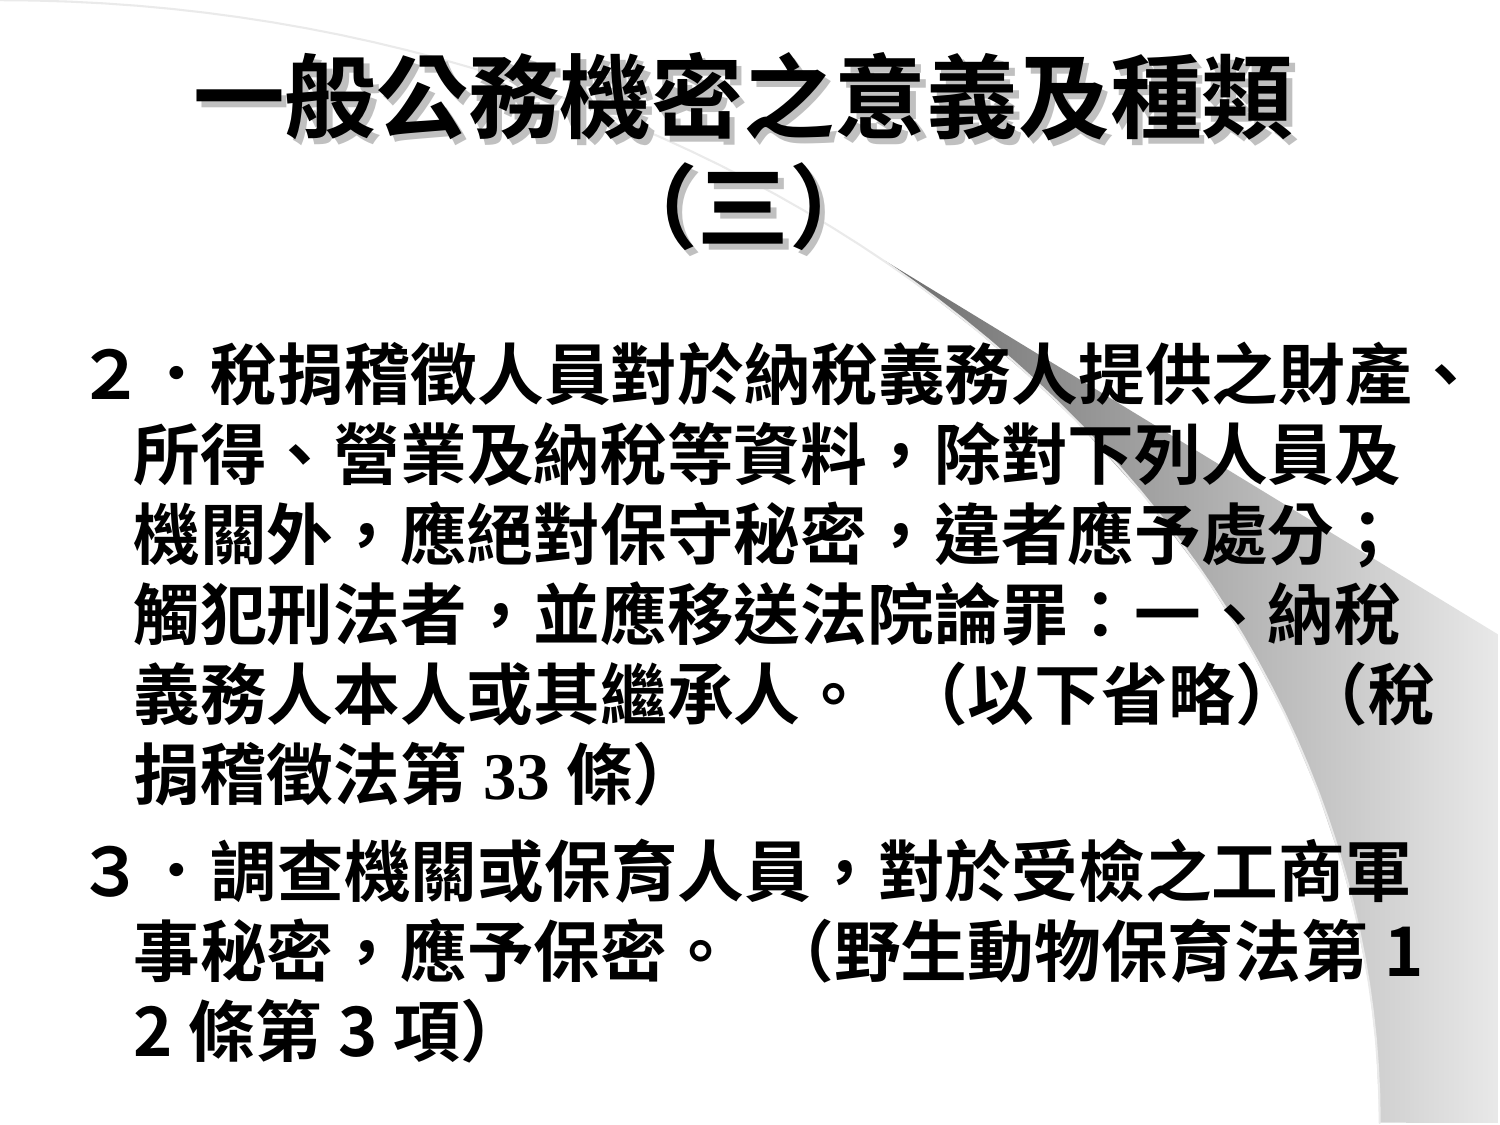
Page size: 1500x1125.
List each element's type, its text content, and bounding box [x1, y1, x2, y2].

list ２．稅捐稽徵人員對於納稅義務人提供之財產、所得、營業及納稅等資料，除對下列人員及機關外，應絕對保守秘密，違者應予處分；觸犯刑法者，並應移送法院論罪：一、納稅義務人本人或其繼承人。 （以下省略）（稅捐稽徵法第33條） ３．調查機關或保育人員，對於受檢之工商軍事秘密，應予保密。 （野生動物保育法第12條第3項） [62, 324, 1450, 1125]
title 一般公務機密之意義及種類（三） [112, 50, 1375, 250]
